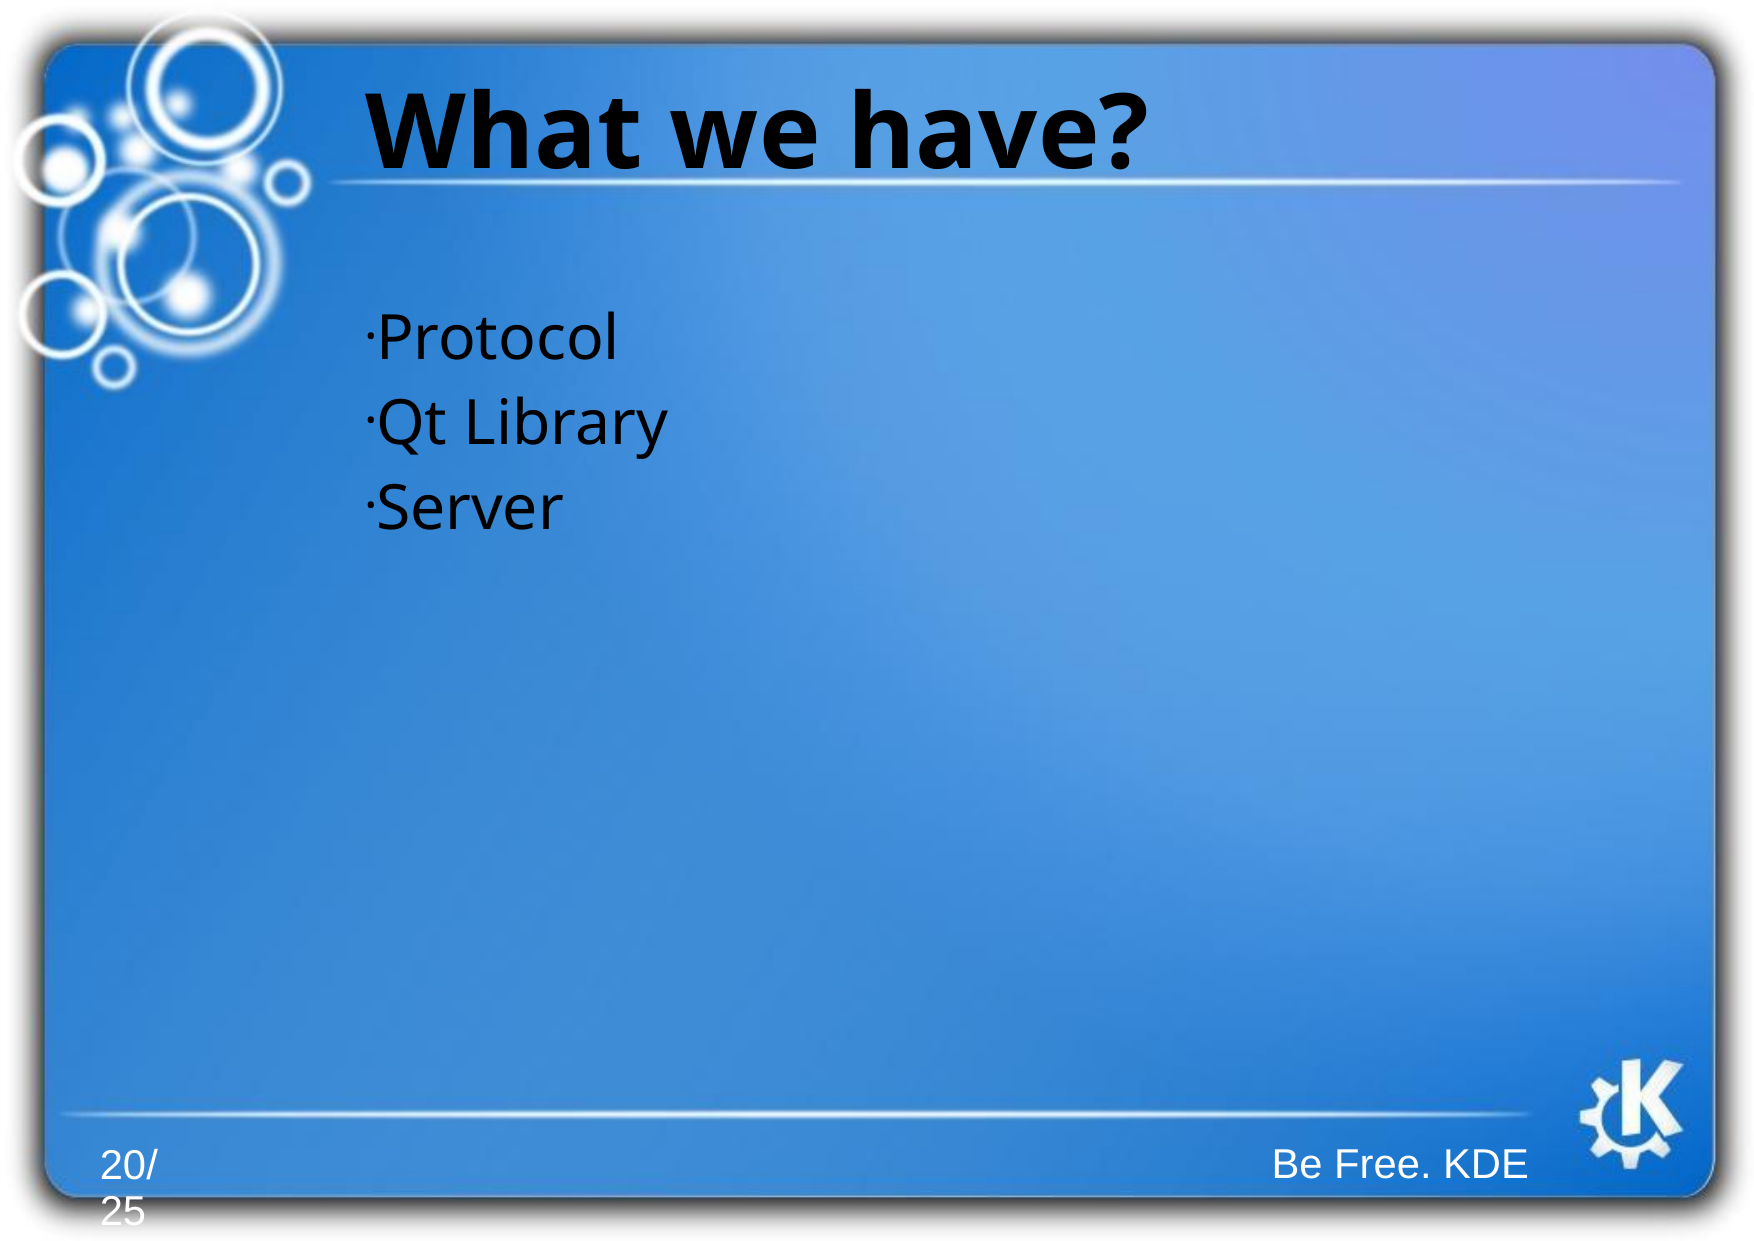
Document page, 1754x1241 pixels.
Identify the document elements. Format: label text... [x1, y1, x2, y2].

title What we have? [350, 49, 1649, 174]
picture [0, 0, 1754, 1241]
list Protocol Qt Library Server [350, 285, 1649, 1079]
